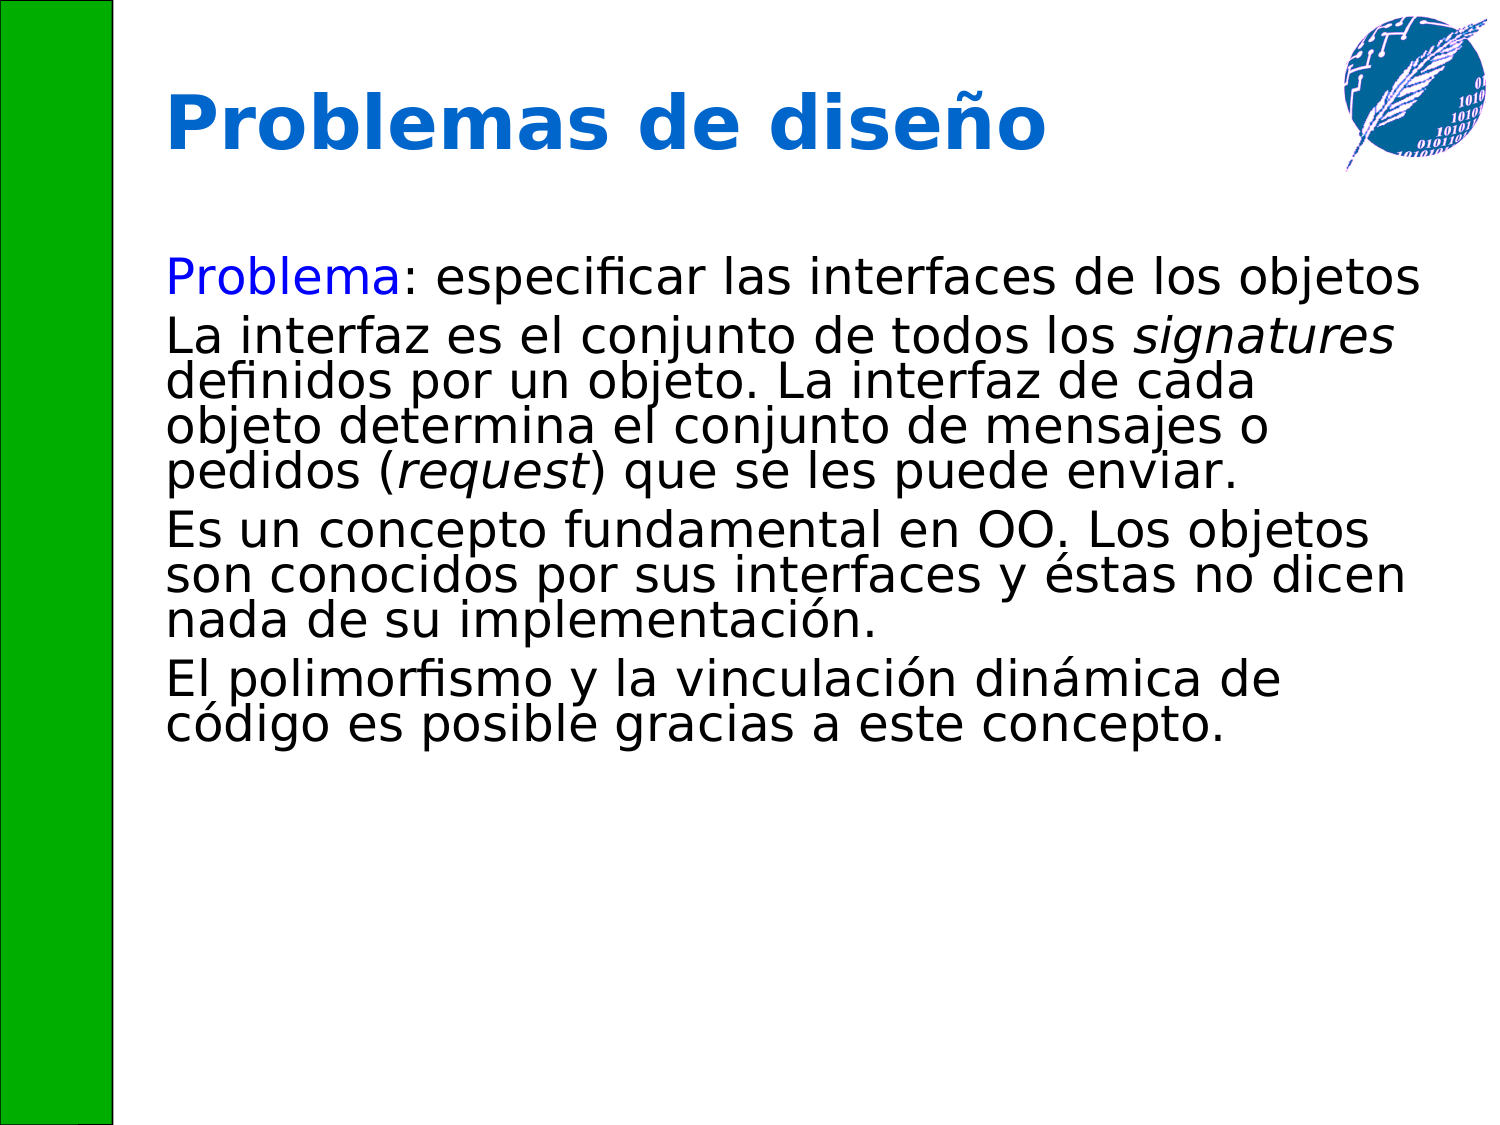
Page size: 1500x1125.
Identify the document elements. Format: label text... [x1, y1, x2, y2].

title Problemas de diseño [150, 38, 1424, 226]
picture [1341, 15, 1488, 172]
list Problema: especificar las interfaces de los objetos La interfaz es el conjunto de todos los signatures definidos por un objeto. La interfaz de cada objeto determina el conjunto de mensajes o pedidos (request) que se les puede enviar. Es un concepto fundamental en OO. Los objetos son conocidos por sus interfaces y éstas no dicen nada de su implementación. El polimorfismo y la vinculación dinámica de código es posible gracias a este concepto. [165, 258, 1425, 914]
